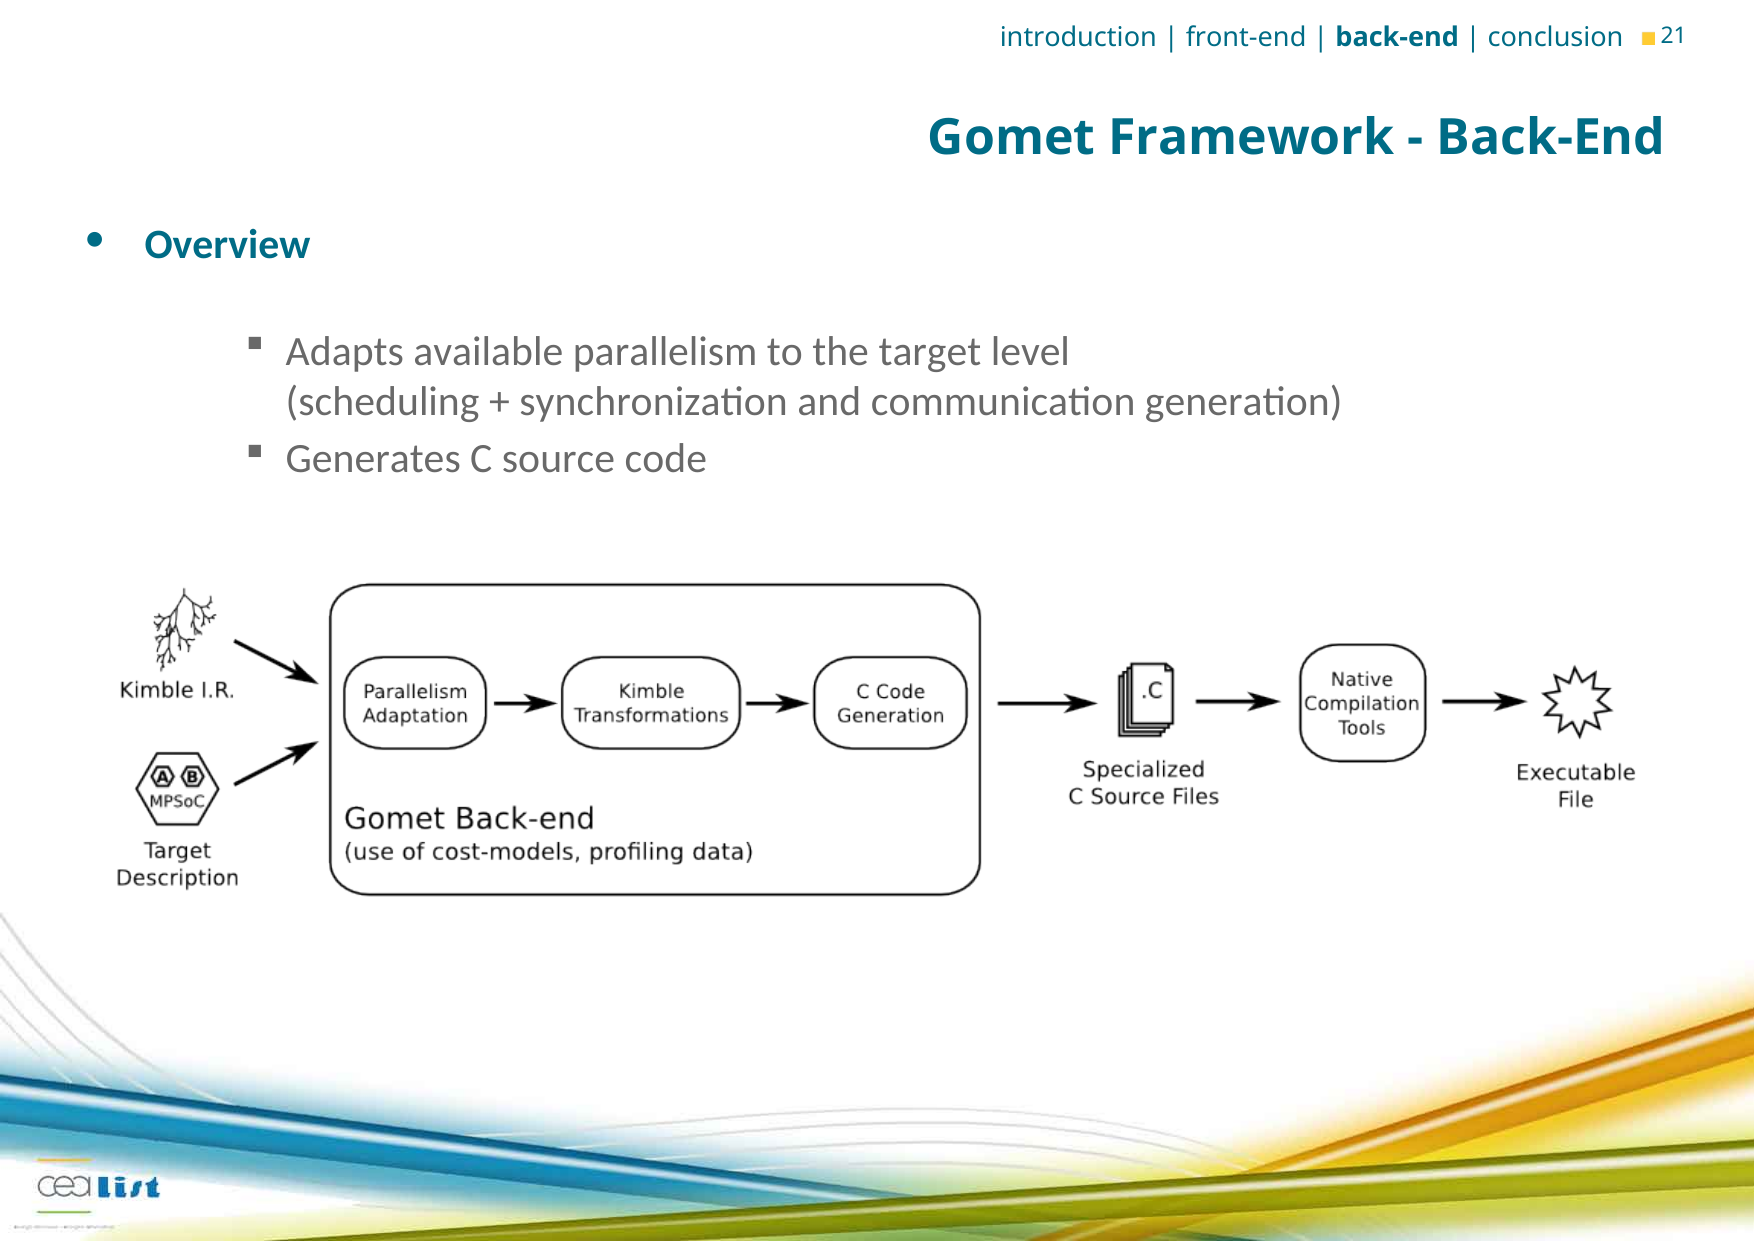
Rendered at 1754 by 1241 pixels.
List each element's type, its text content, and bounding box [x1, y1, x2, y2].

title introduction | front-end | back-end | conclusion [404, 11, 1640, 61]
list Overview Adapts available parallelism to the target level (scheduling + synchronization and communication generation) Generates C source code [68, 208, 1679, 938]
picture [0, 0, 1754, 1241]
text_box <number> [1640, 12, 1704, 60]
title Gomet Framework - Back-End [72, 86, 1682, 183]
